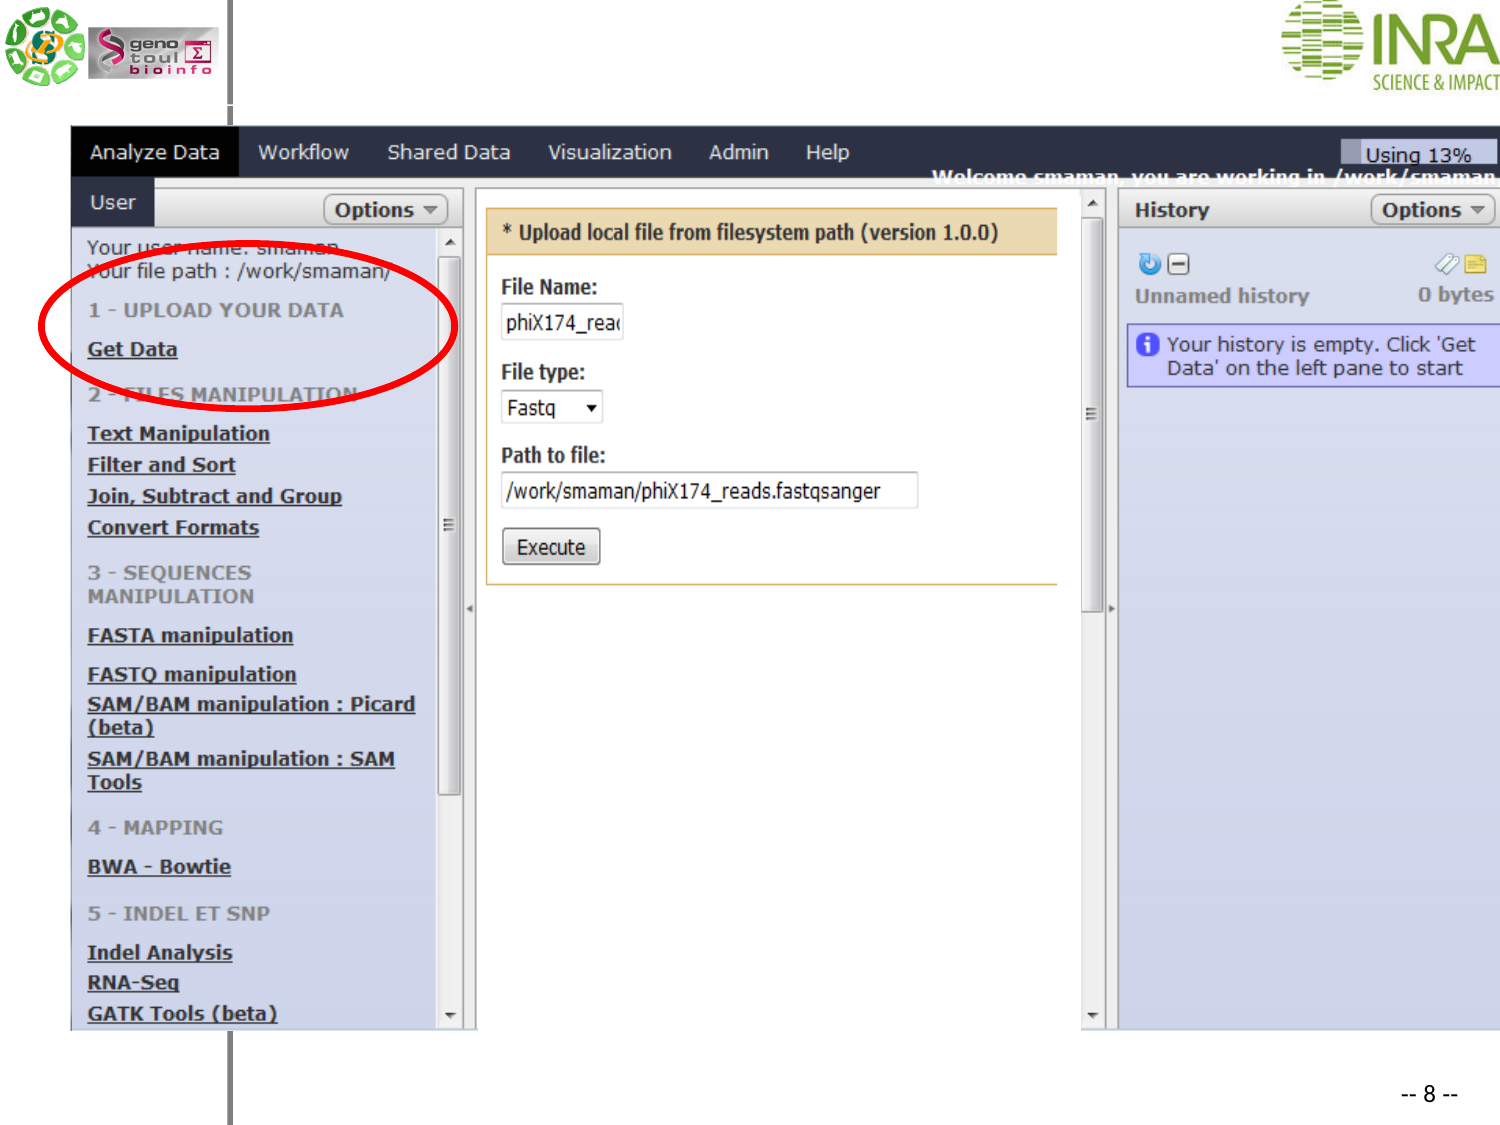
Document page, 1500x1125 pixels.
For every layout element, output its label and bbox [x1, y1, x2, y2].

picture [70, 247, 451, 405]
text_box [478, 196, 1081, 1035]
picture [70, 125, 1500, 1031]
